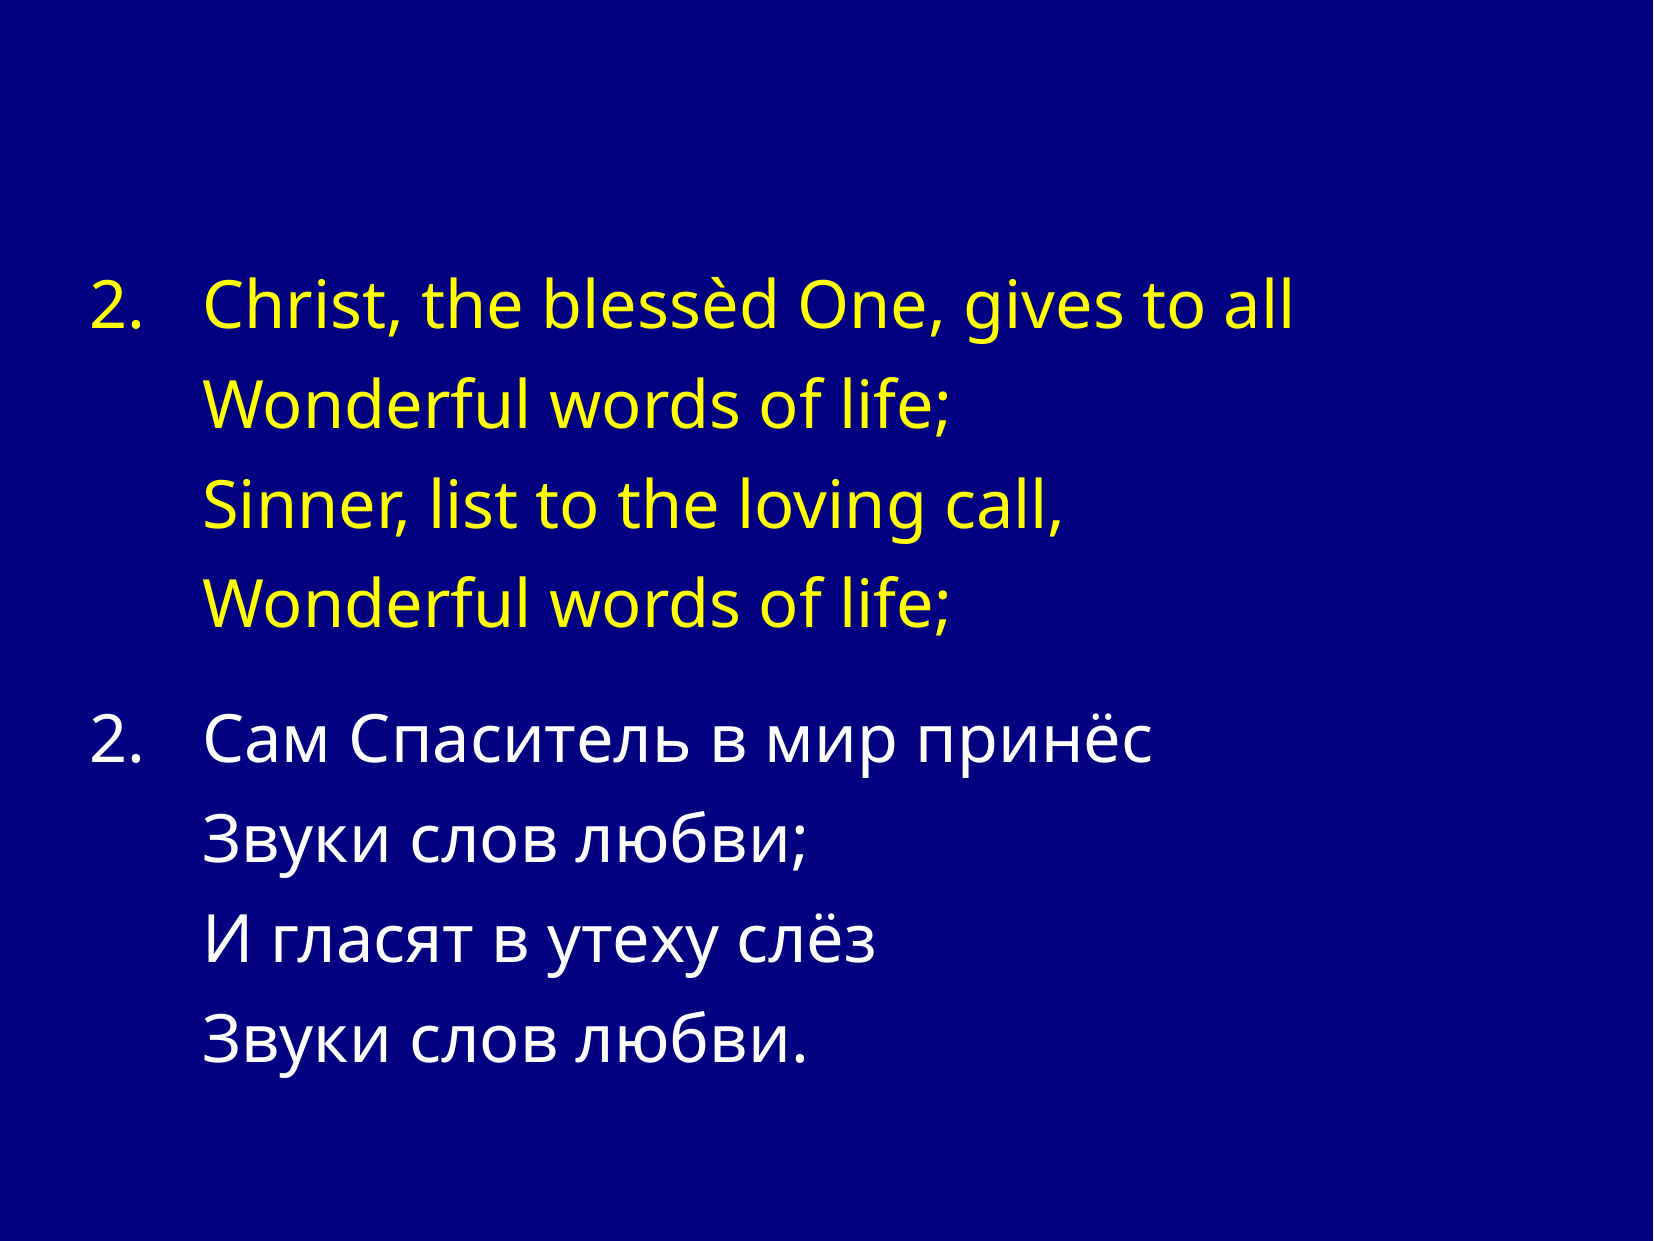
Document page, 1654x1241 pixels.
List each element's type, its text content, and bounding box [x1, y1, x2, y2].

text_box 2. Сам Спаситель в мир принёс Звуки слов любви; И гласят в утеху слёз Звуки слов любви. [75, 675, 1576, 1163]
text_box 2. Christ, the blessèd One, gives to all Wonderful words of life; Sinner, list to the loving call, Wonderful words of life; [75, 150, 1576, 638]
